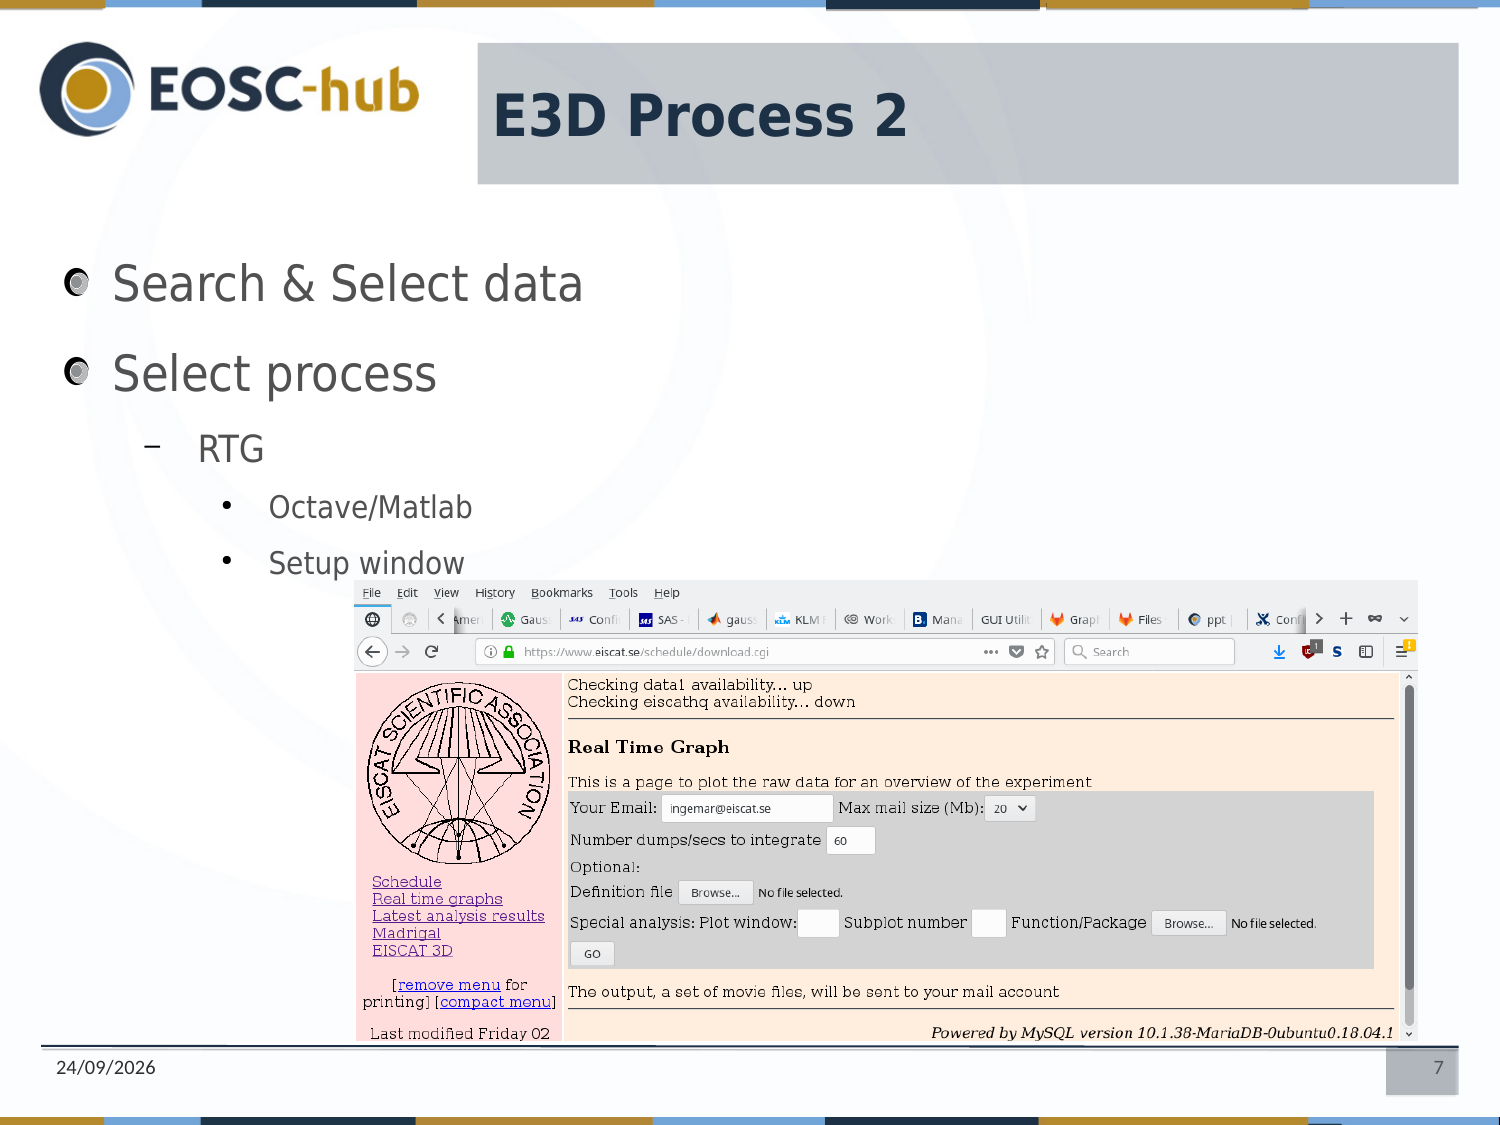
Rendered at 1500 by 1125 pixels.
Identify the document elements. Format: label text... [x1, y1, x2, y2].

slide_number 09/05/2019 [41, 1046, 392, 1094]
list Search & Select data Select process RTG Octave/Matlab Setup window [41, 244, 650, 1041]
slide_number <number> [1074, 1046, 1459, 1094]
picture [0, 0, 1500, 1125]
list E3D Process 2 [477, 42, 1459, 185]
